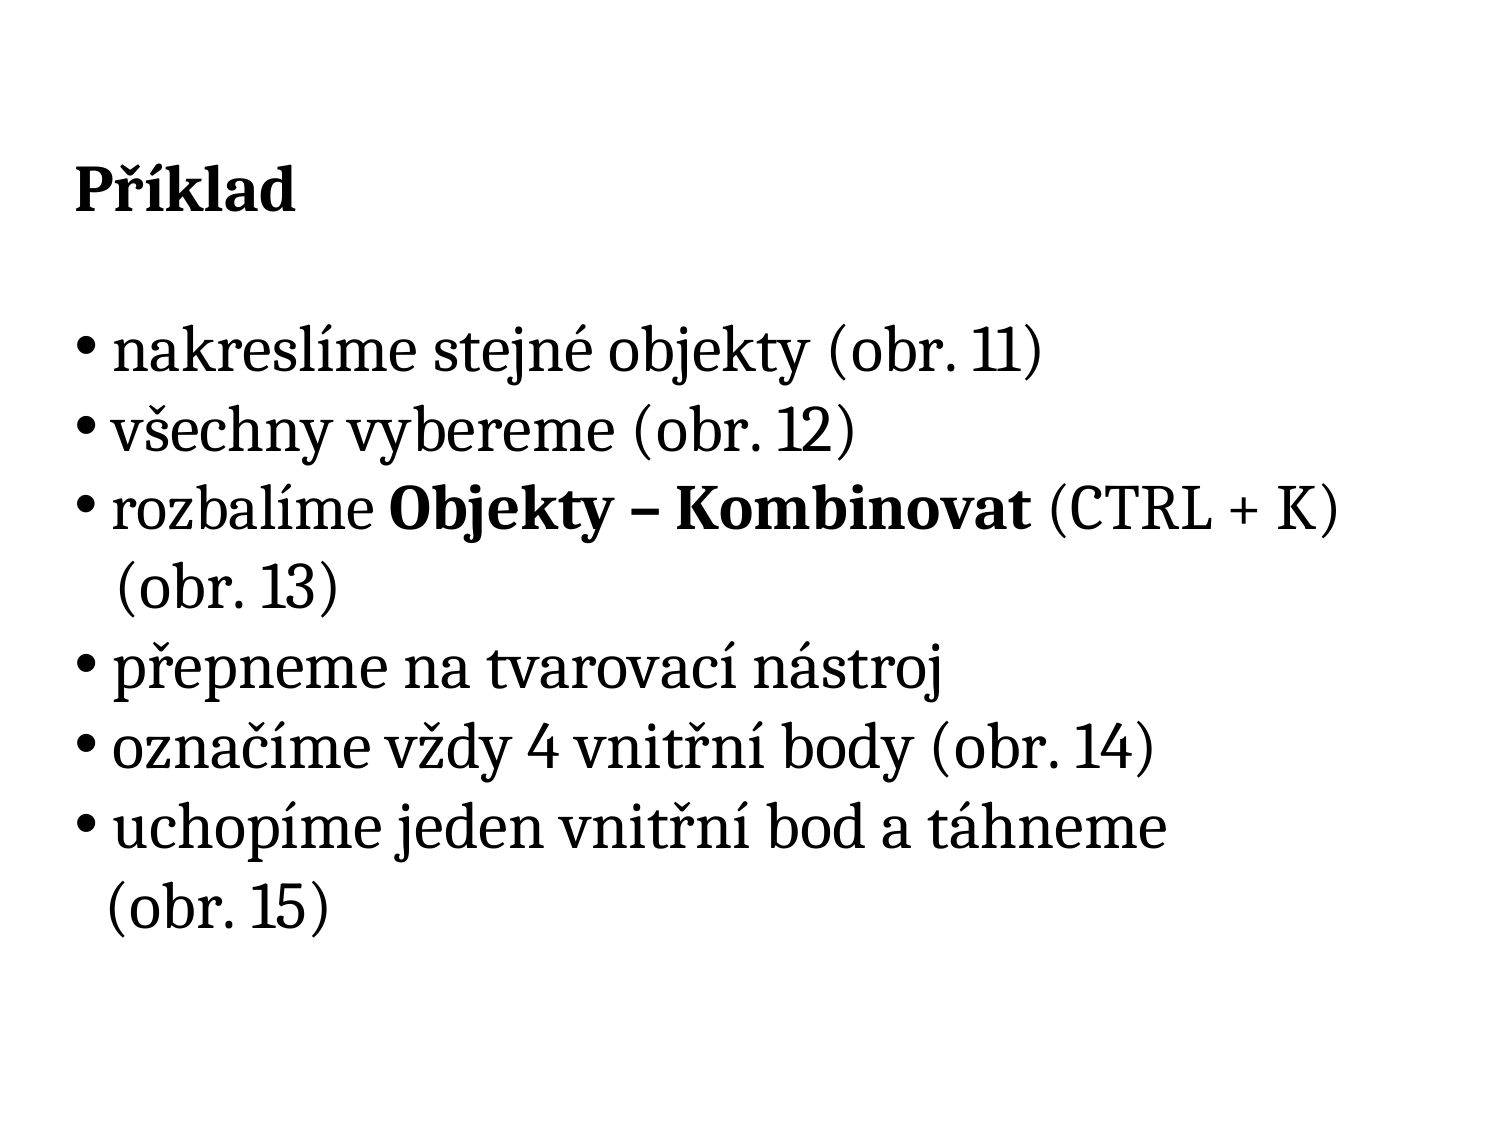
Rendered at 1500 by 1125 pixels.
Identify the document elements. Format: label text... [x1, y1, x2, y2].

text_box Příklad nakreslíme stejné objekty (obr. 11) všechny vybereme (obr. 12) rozbalíme Objekty – Kombinovat (CTRL + K) (obr. 13) přepneme na tvarovací nástroj označíme vždy 4 vnitřní body (obr. 14) uchopíme jeden vnitřní bod a táhneme (obr. 15) [0, 137, 1500, 950]
